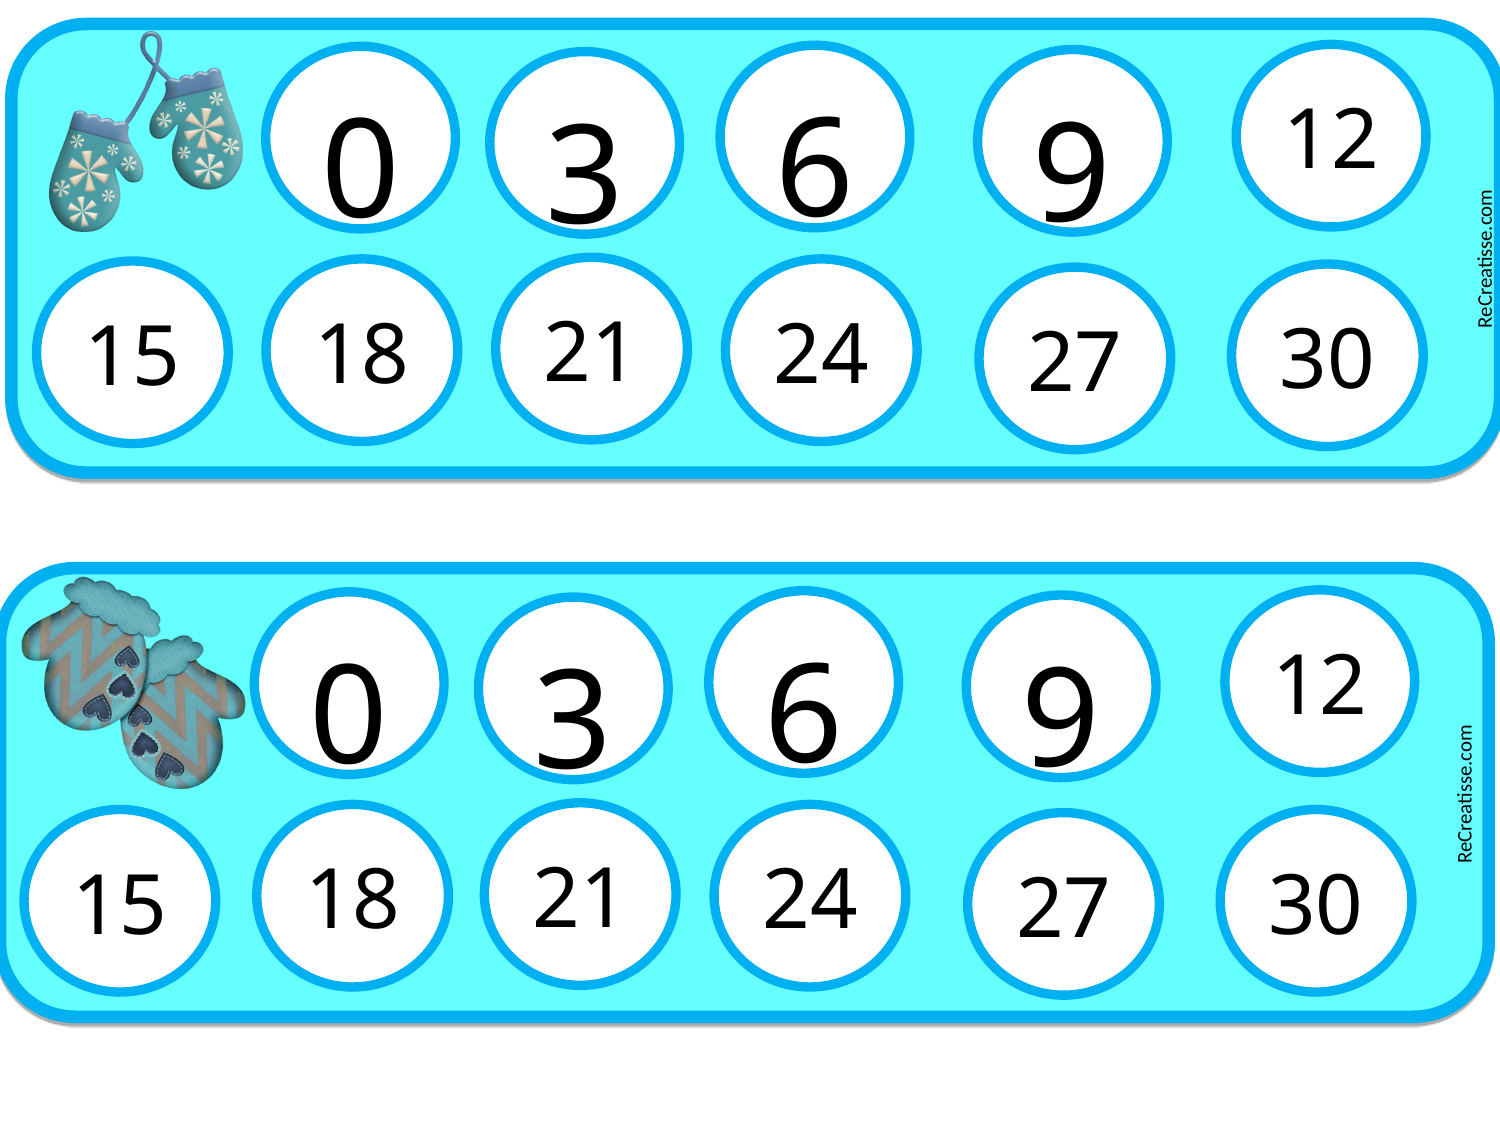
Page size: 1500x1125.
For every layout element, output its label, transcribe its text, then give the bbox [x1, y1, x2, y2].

text_box ReCreatisse.com [1443, 710, 1483, 878]
text_box 27 [967, 812, 1160, 996]
text_box 0 [265, 46, 456, 229]
text_box 6 [708, 590, 899, 774]
picture [20, 575, 28, 581]
picture [20, 575, 246, 796]
picture [49, 31, 243, 233]
text_box ReCreatisse.com [1464, 175, 1500, 343]
text_box 30 [1231, 263, 1424, 447]
text_box 0 [254, 591, 445, 775]
text_box 3 [489, 51, 680, 235]
text_box 21 [484, 802, 677, 986]
text_box 12 [1236, 44, 1426, 227]
text_box 30 [1220, 809, 1412, 993]
text_box 15 [36, 260, 229, 444]
text_box 27 [979, 267, 1171, 450]
text_box 15 [24, 809, 216, 993]
text_box [11, 23, 1500, 473]
text_box 12 [1224, 589, 1415, 773]
text_box 24 [714, 804, 906, 987]
text_box 24 [725, 258, 918, 442]
text_box 9 [977, 49, 1168, 233]
text_box 3 [478, 597, 669, 780]
text_box [0, 568, 1489, 1017]
text_box 18 [256, 804, 449, 987]
text_box 6 [720, 45, 910, 228]
text_box 21 [495, 257, 688, 440]
text_box 9 [966, 594, 1157, 778]
text_box 18 [266, 258, 458, 442]
